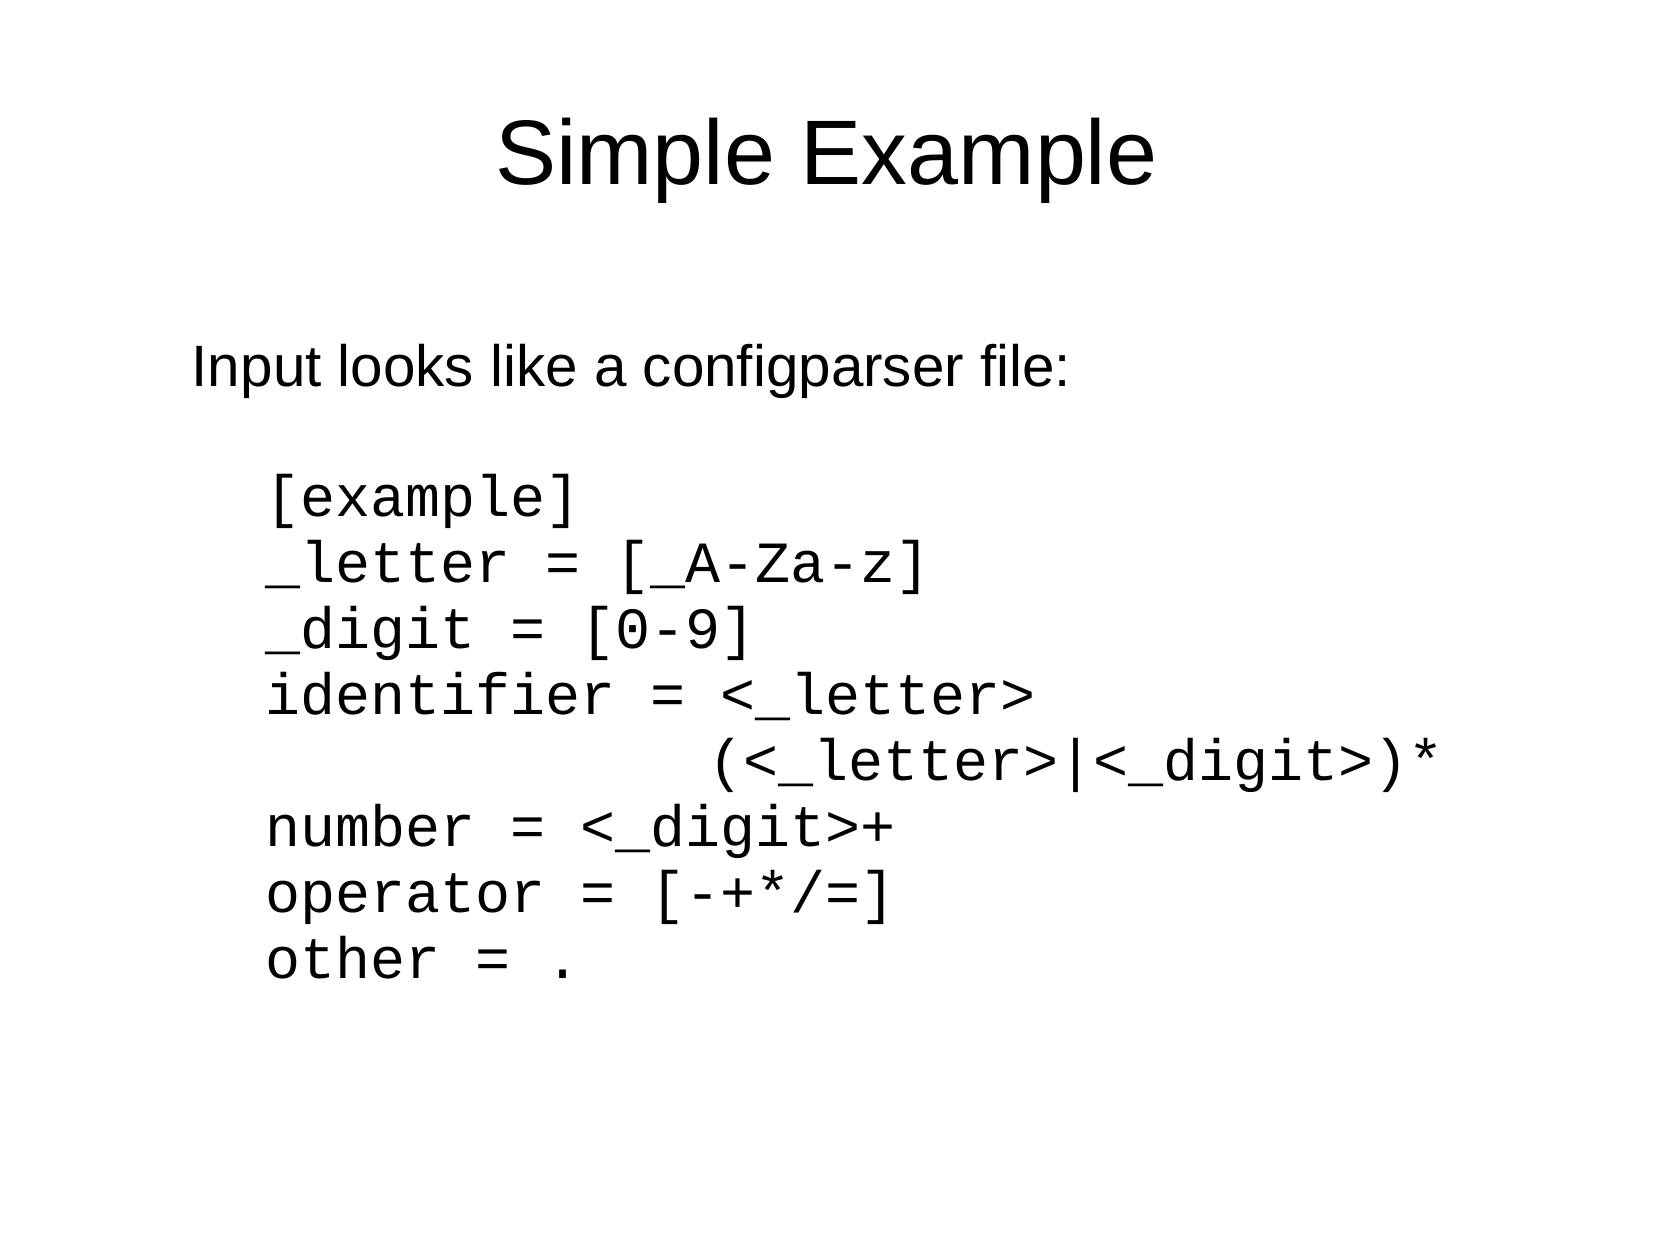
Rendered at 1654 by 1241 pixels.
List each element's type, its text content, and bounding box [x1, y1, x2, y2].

text_box Input looks like a configparser file: [example] _letter = [_A-Za-z] _digit = [0-9] identifier = <_letter> (<_letter>|<_digit>)* number = <_digit>+ operator = [-+*/=] other = . [177, 326, 1459, 1004]
title Simple Example [82, 49, 1571, 257]
